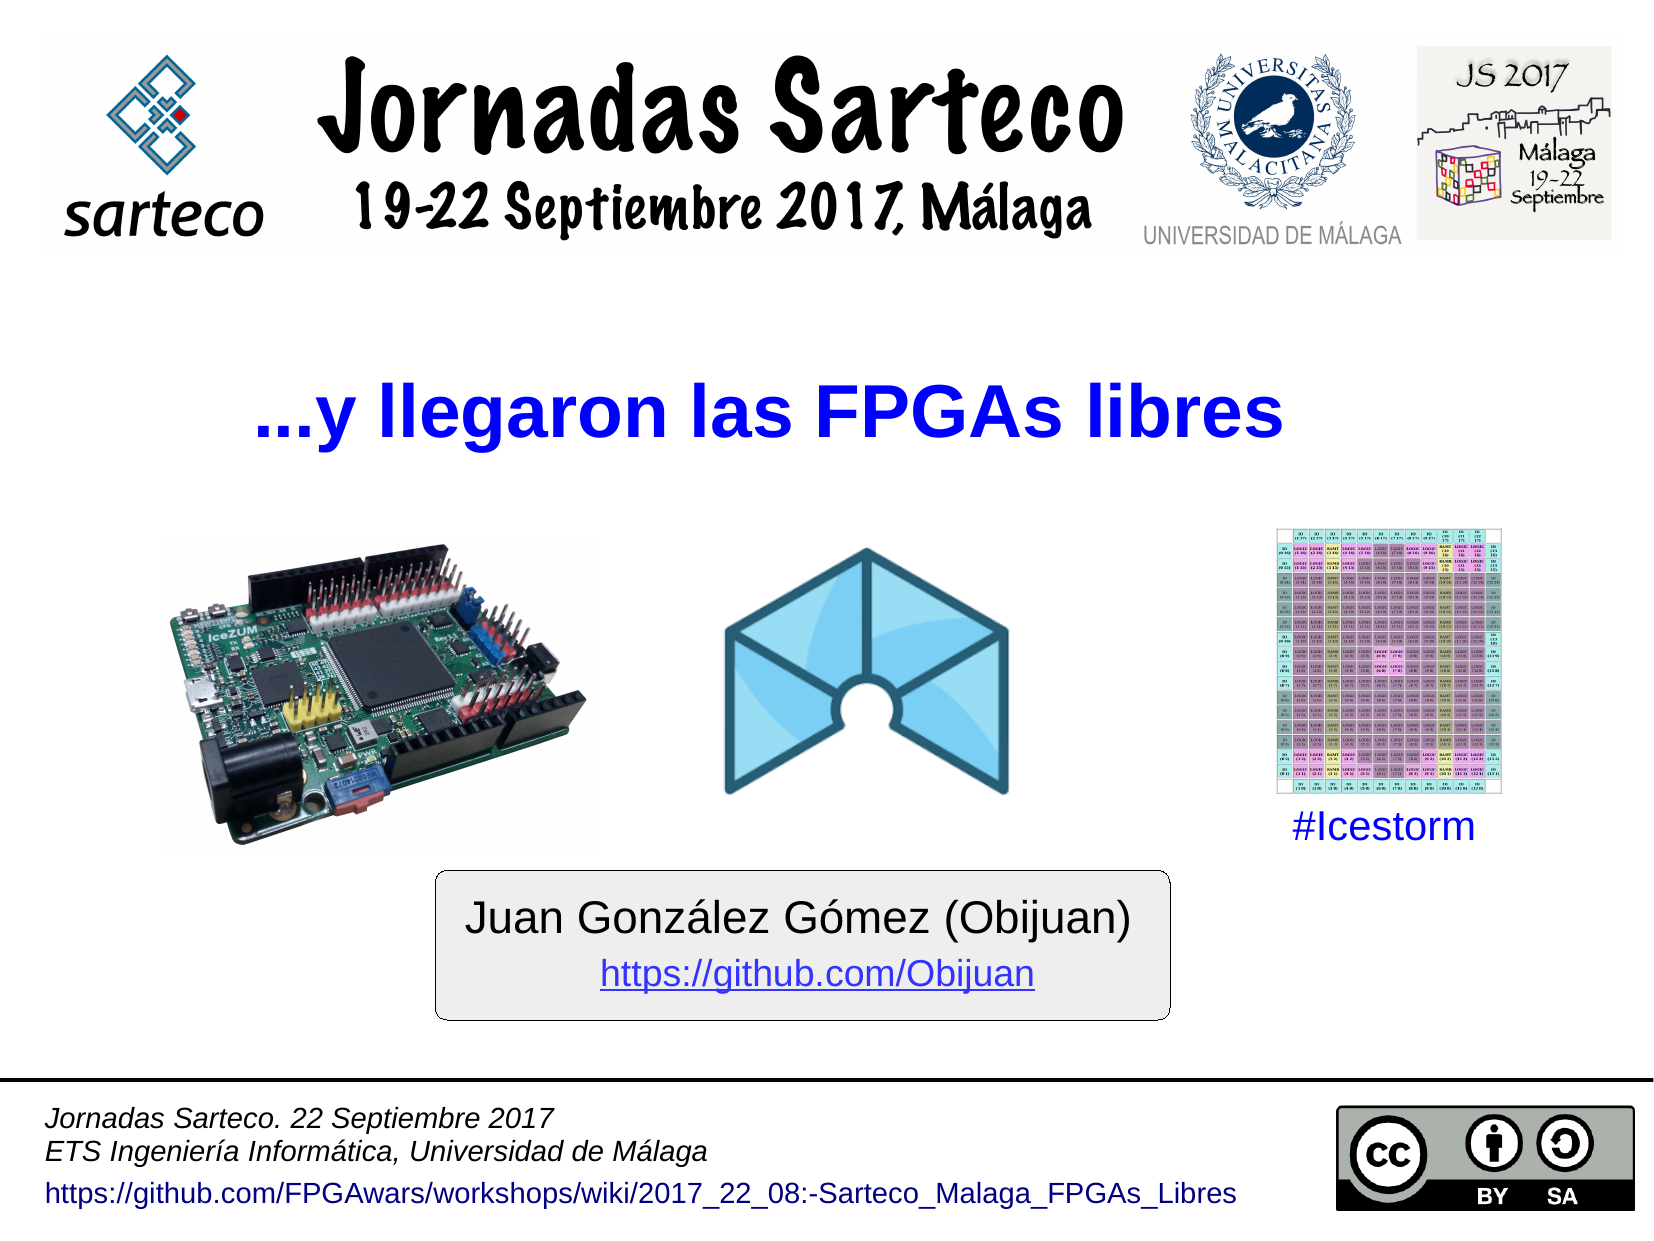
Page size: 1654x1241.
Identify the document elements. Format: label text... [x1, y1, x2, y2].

picture [1336, 1094, 1636, 1221]
picture [1275, 527, 1503, 796]
picture [165, 539, 597, 856]
text_box https://github.com/Obijuan [585, 945, 1051, 1002]
text_box Jornadas Sarteco. 22 Septiembre 2017 ETS Ingeniería Informática, Universidad de Málaga [30, 1095, 826, 1170]
picture [713, 518, 1021, 826]
text_box https://github.com/FPGAwars/workshops/wiki/2017_22_08:-Sarteco_Malaga_FPGAs_Libres [30, 1170, 1261, 1225]
text_box Juan González Gómez (Obijuan) [450, 885, 1171, 976]
title ...y llegaron las FPGAs libres [120, 300, 1441, 523]
text_box #Icestorm [1277, 795, 1503, 871]
picture [41, 36, 1621, 256]
text_box [435, 870, 1171, 1021]
